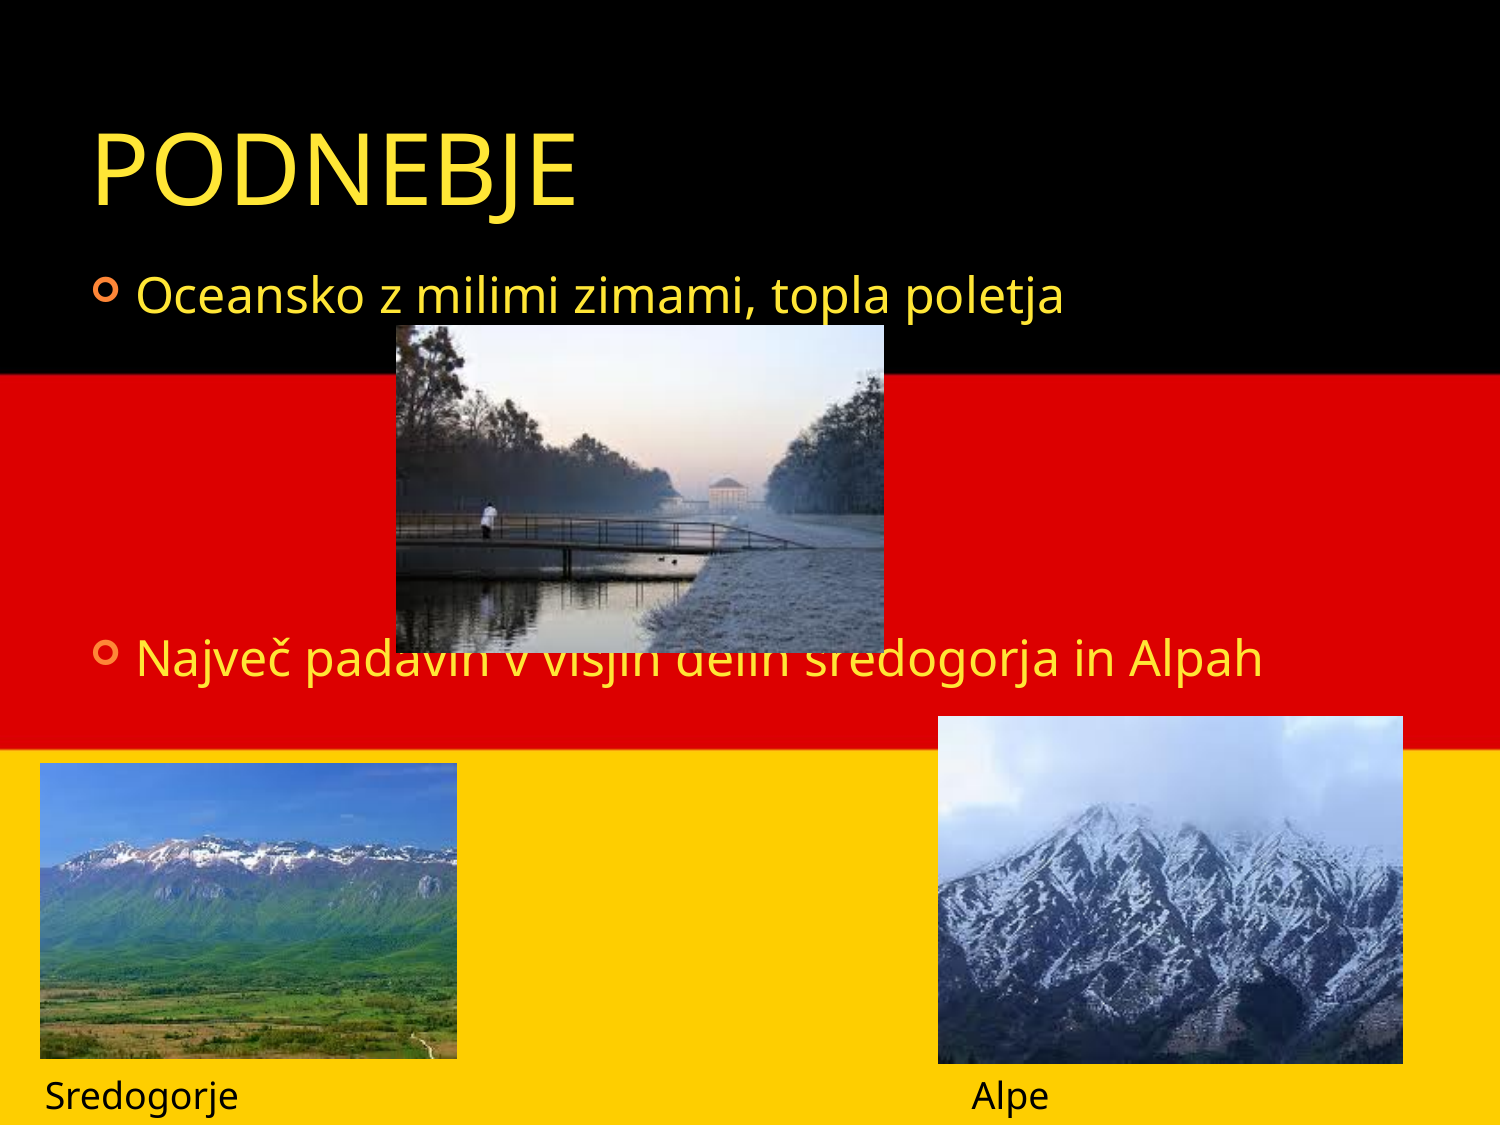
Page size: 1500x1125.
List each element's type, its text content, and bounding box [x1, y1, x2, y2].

list Oceansko z milimi zimami, topla poletja Največ padavin v višjih delih sredogorja in Alpah [75, 256, 1300, 1056]
text_box Sredogorje [29, 1064, 467, 1125]
title PODNEBJE [75, 45, 1300, 233]
picture [0, 0, 1500, 1125]
text_box Alpe [956, 1064, 1431, 1125]
